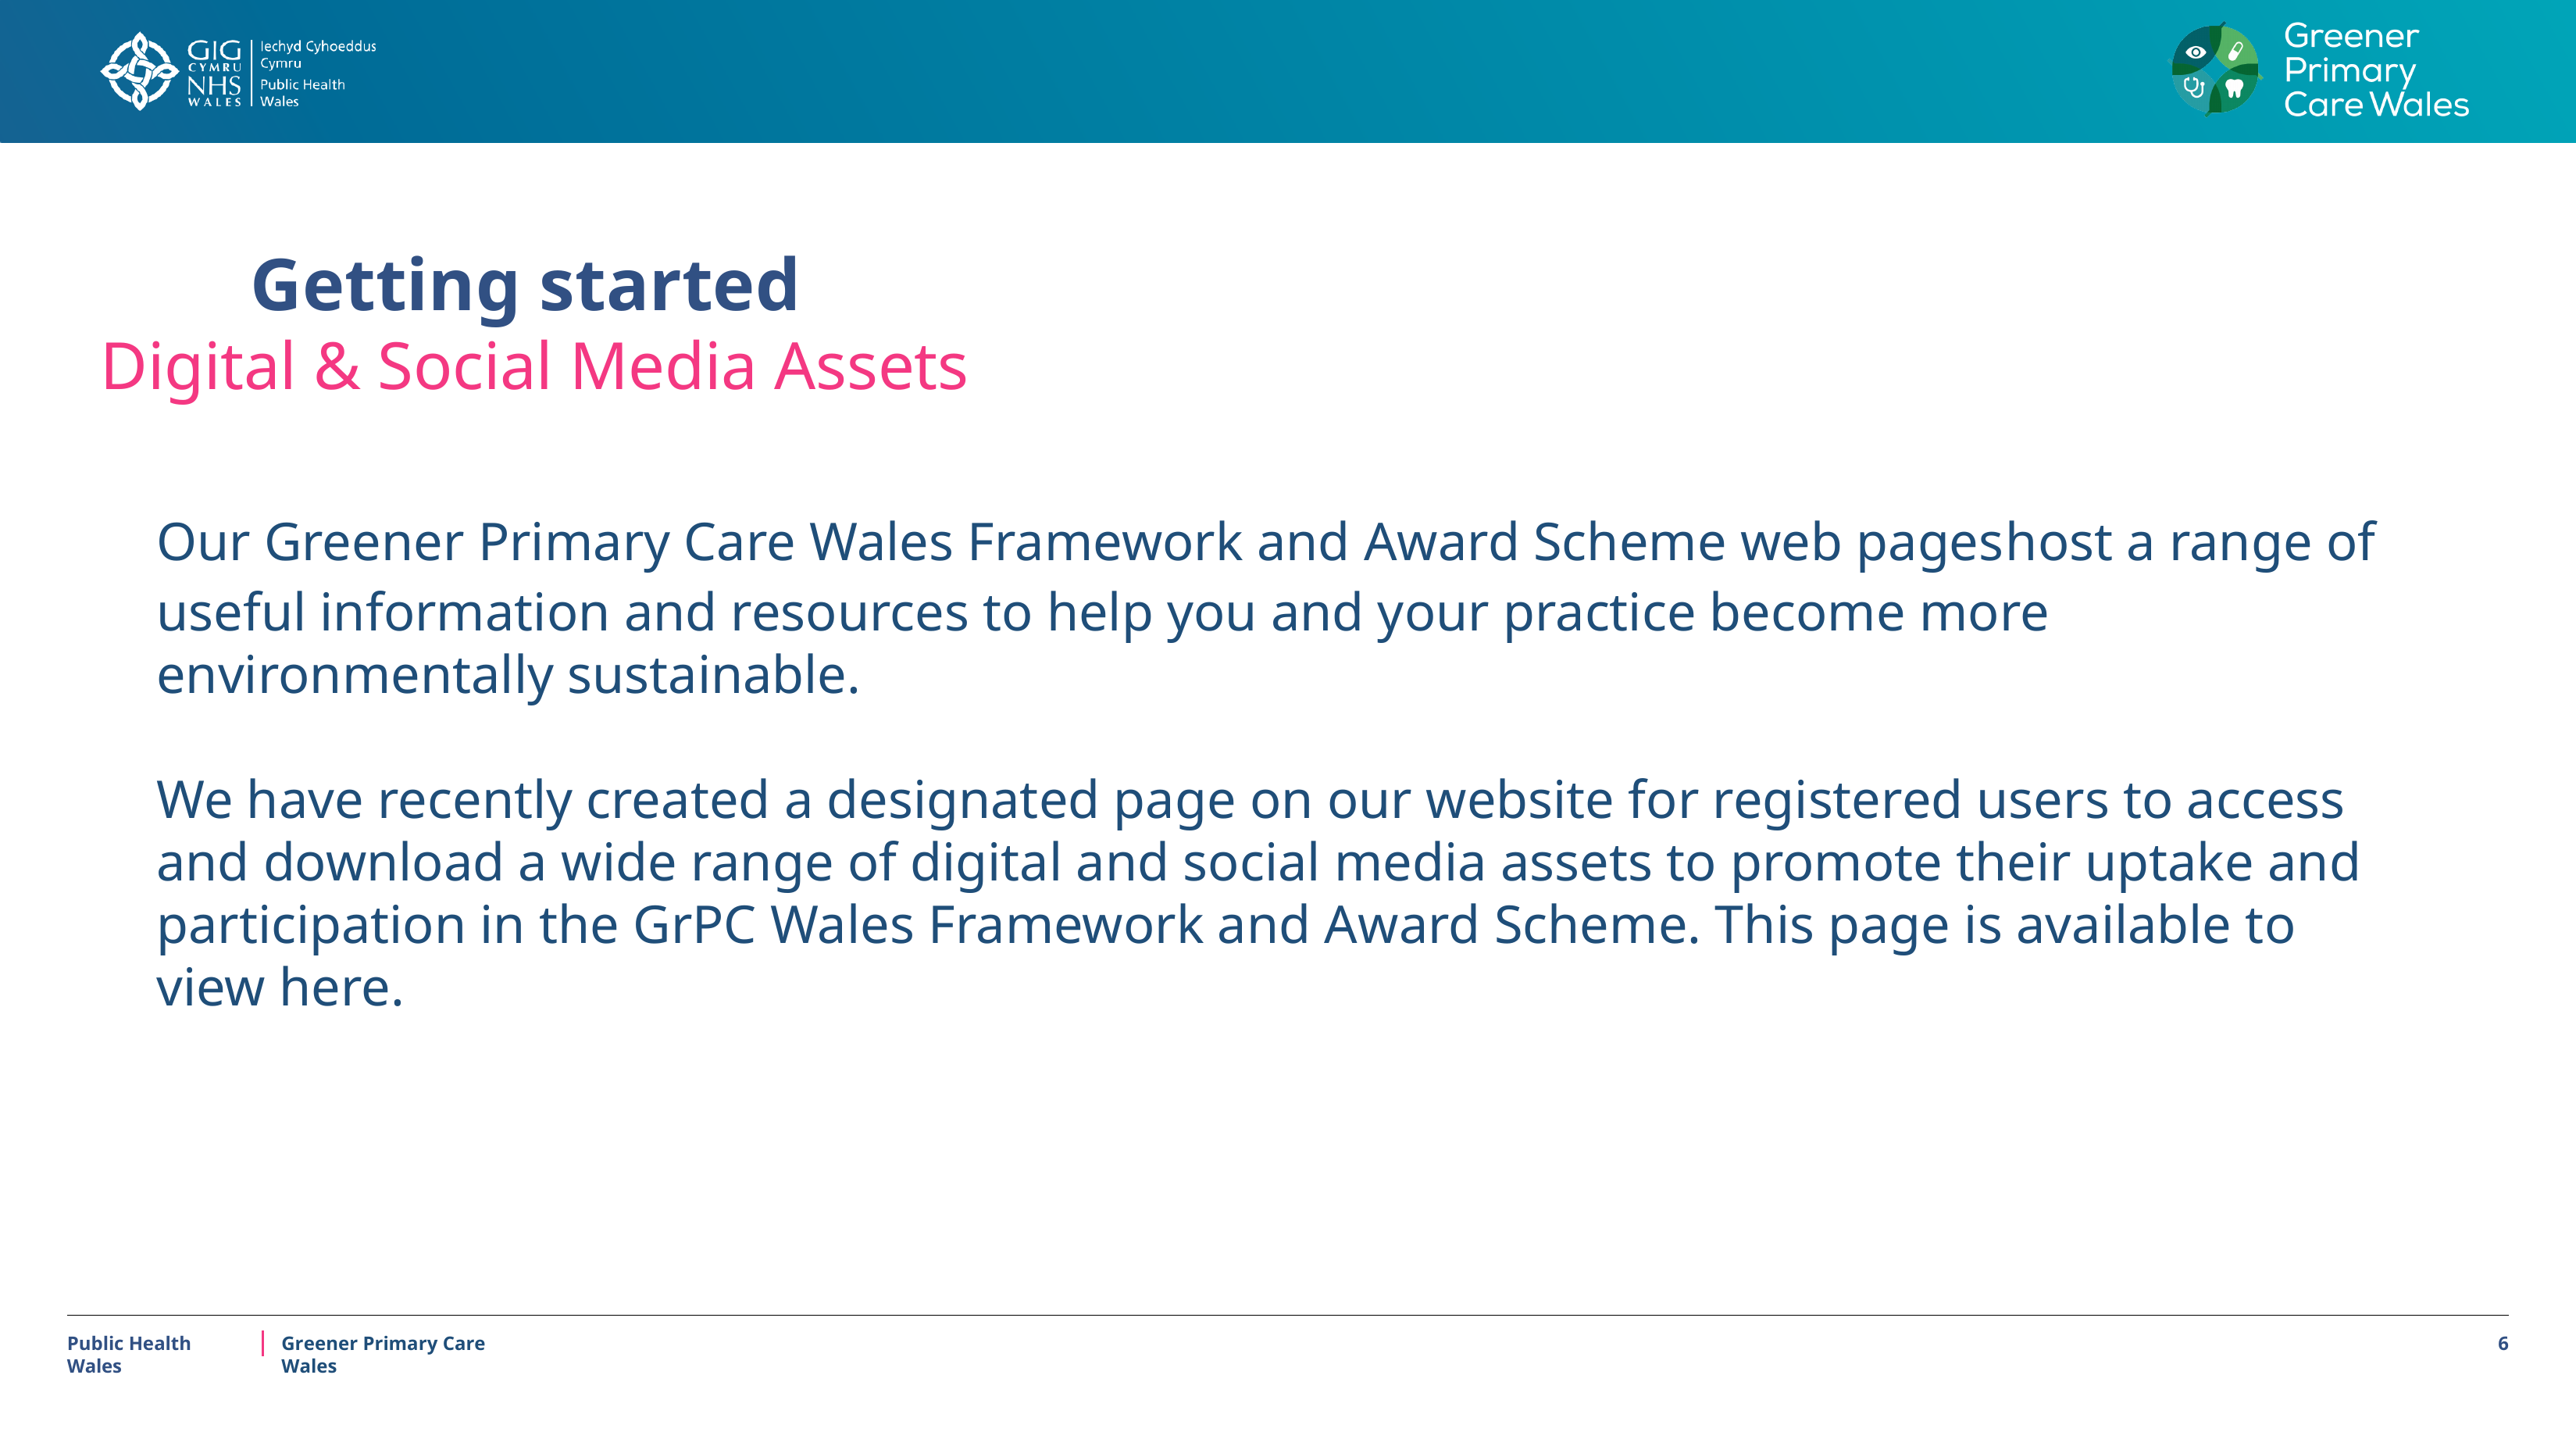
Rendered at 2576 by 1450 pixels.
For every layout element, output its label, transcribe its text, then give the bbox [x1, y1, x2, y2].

text_box Greener Primary Care Wales [280, 1331, 543, 1355]
text_box Our Greener Primary Care Wales Framework and Award Scheme web pages host a range of useful information and resources to help you and your practice become more environmentally sustainable. We have recently created a designated page on our website for registered users to access and download a wide range of digital and social media assets to promote their uptake and participation in the GrPC Wales Framework and Award Scheme. This page is available to view here. [156, 506, 2396, 1059]
title Getting started Digital & Social Media Assets [98, 237, 1122, 486]
picture [2143, 0, 2494, 173]
text_box [2493, 1331, 2516, 1356]
text_box Public Health Wales [65, 1331, 248, 1356]
